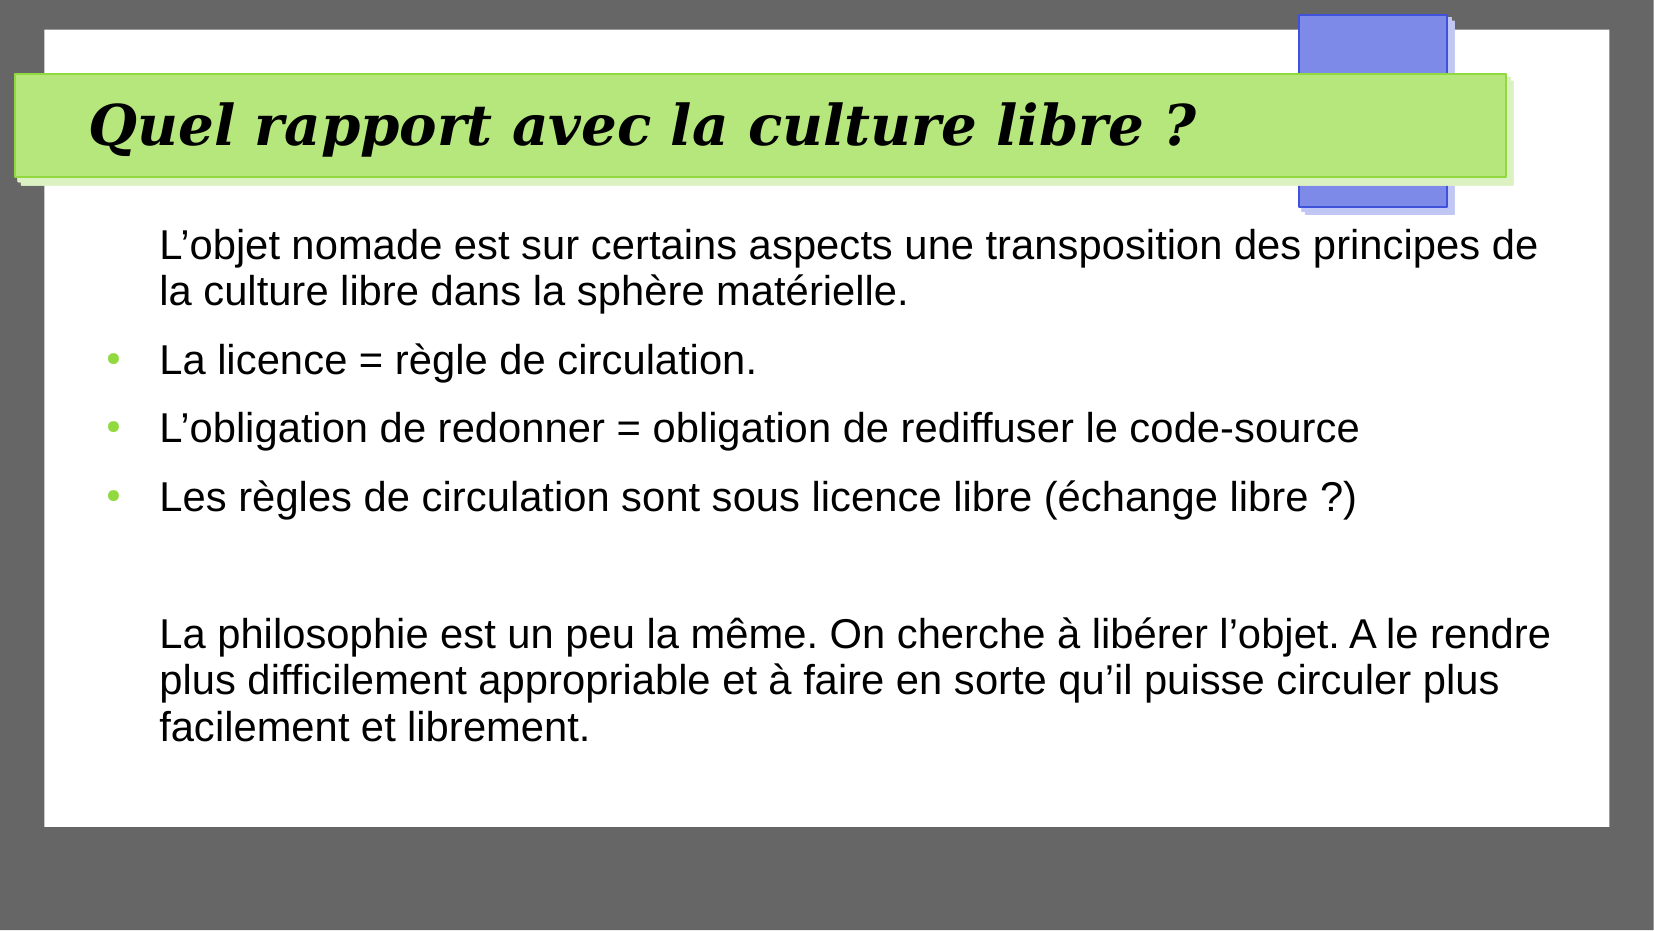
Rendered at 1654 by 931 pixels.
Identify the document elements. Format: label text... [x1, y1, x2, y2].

title Quel rapport avec la culture libre ? [88, 73, 1506, 178]
list L’objet nomade est sur certains aspects une transposition des principes de la culture libre dans la sphère matérielle. La licence = règle de circulation. L’obligation de redonner = obligation de rediffuser le code-source Les règles de circulation sont sous licence libre (échange libre ?) La philosophie est un peu la même. On cherche à libérer l’objet. A le rendre plus difficilement appropriable et à faire en sorte qu’il puisse circuler plus facilement et librement. [88, 221, 1565, 813]
